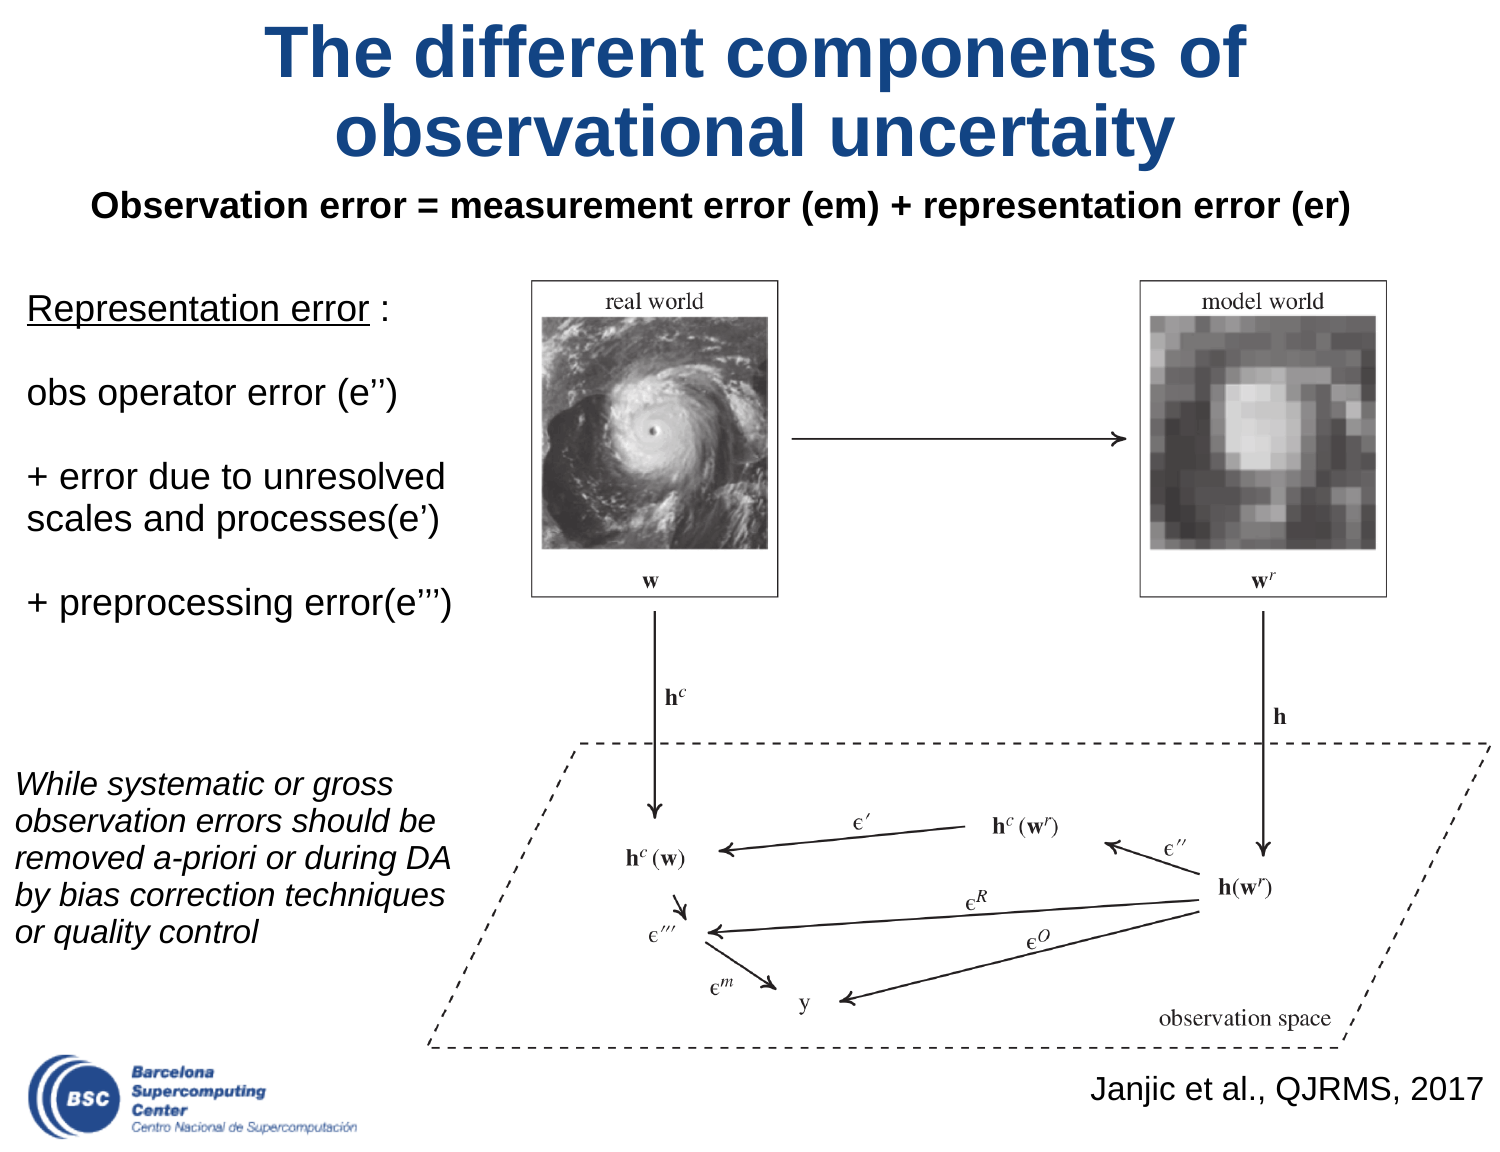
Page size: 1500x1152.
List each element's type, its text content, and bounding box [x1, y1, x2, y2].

text_box The different components of observational uncertaity [11, 7, 1500, 148]
text_box Janjic et al., QJRMS, 2017 [1075, 1062, 1500, 1132]
text_box While systematic or gross observation errors should be removed a-priori or during DA by bias correction techniques or quality control [0, 758, 499, 959]
text_box Representation error : obs operator error (e’’) + error due to unresolved scales and processes(e’) + preprocessing error(e’’’) [11, 280, 485, 715]
text_box Observation error = measurement error (em) + representation error (er) [75, 177, 1500, 402]
picture [0, 280, 1492, 1152]
